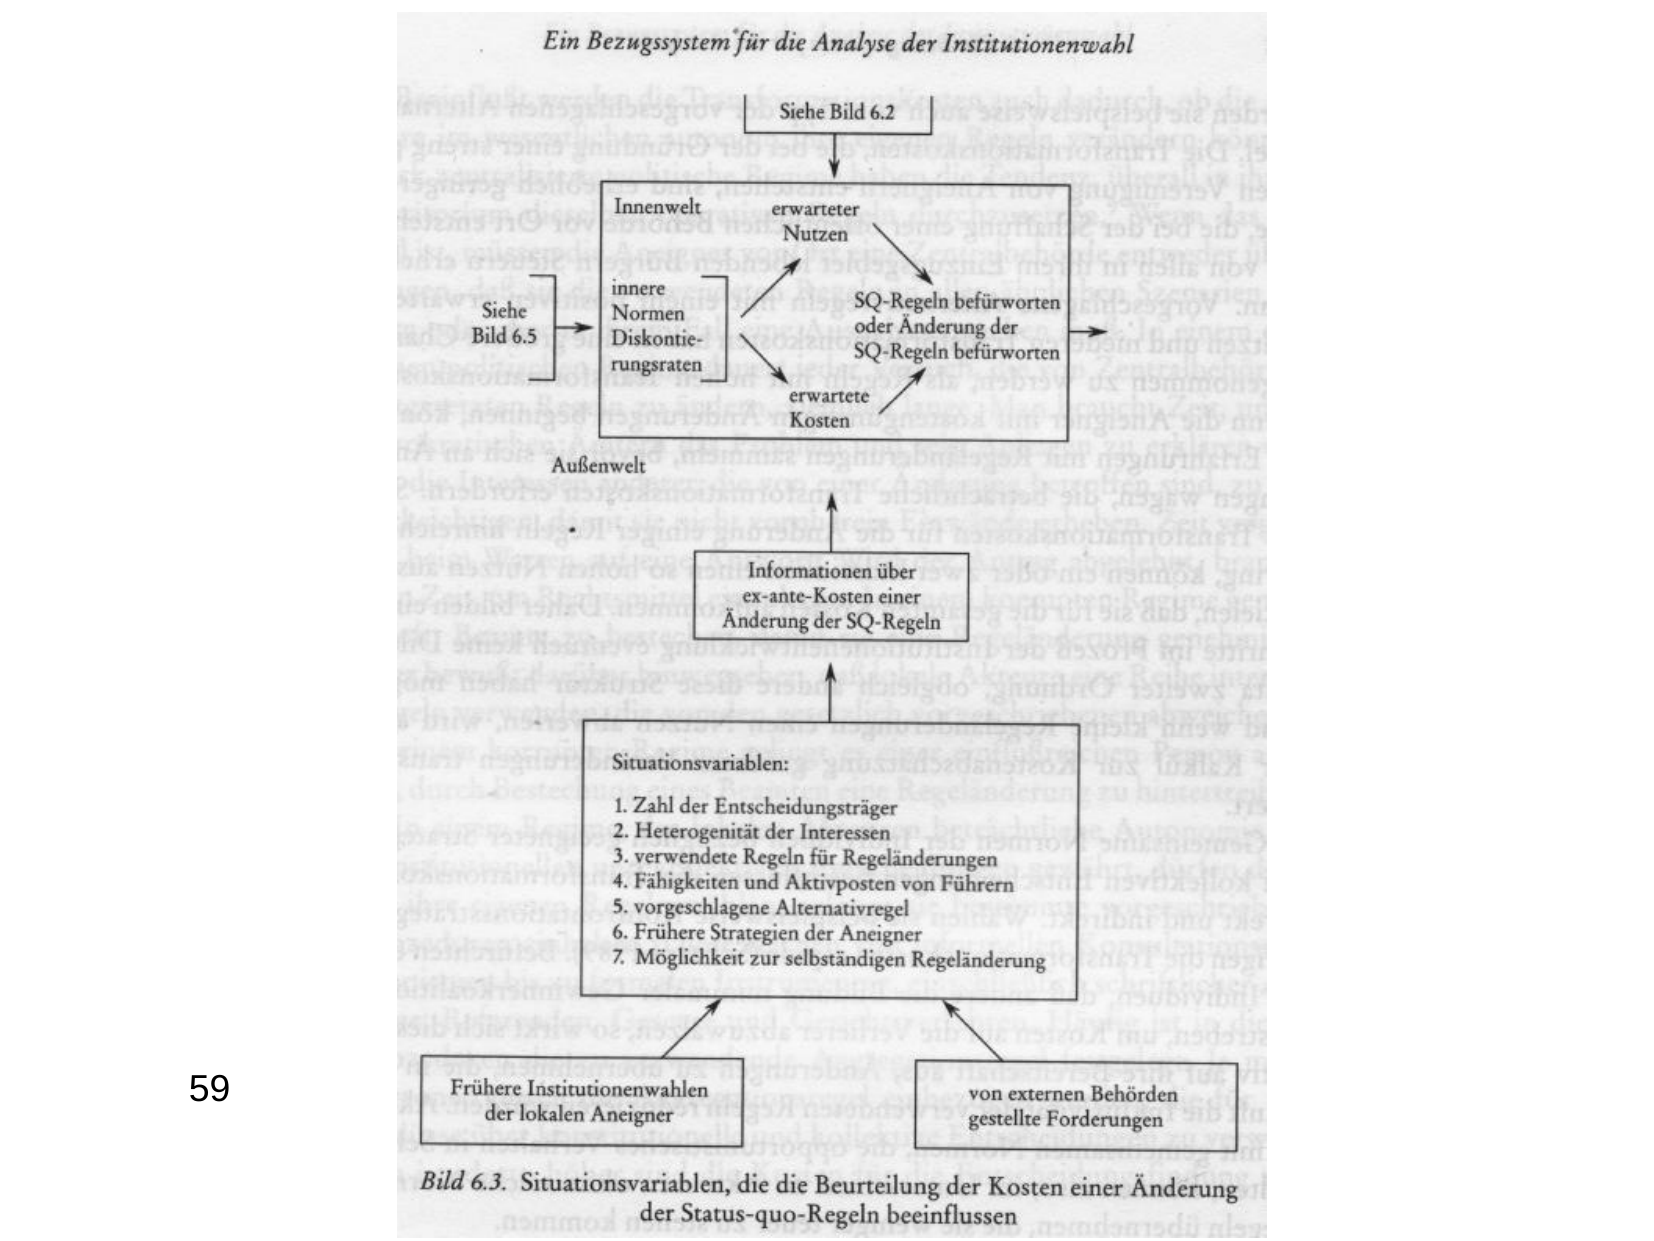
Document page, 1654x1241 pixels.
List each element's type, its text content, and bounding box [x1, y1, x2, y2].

picture [397, 12, 1267, 1238]
text_box <Nummer> [174, 1060, 392, 1131]
